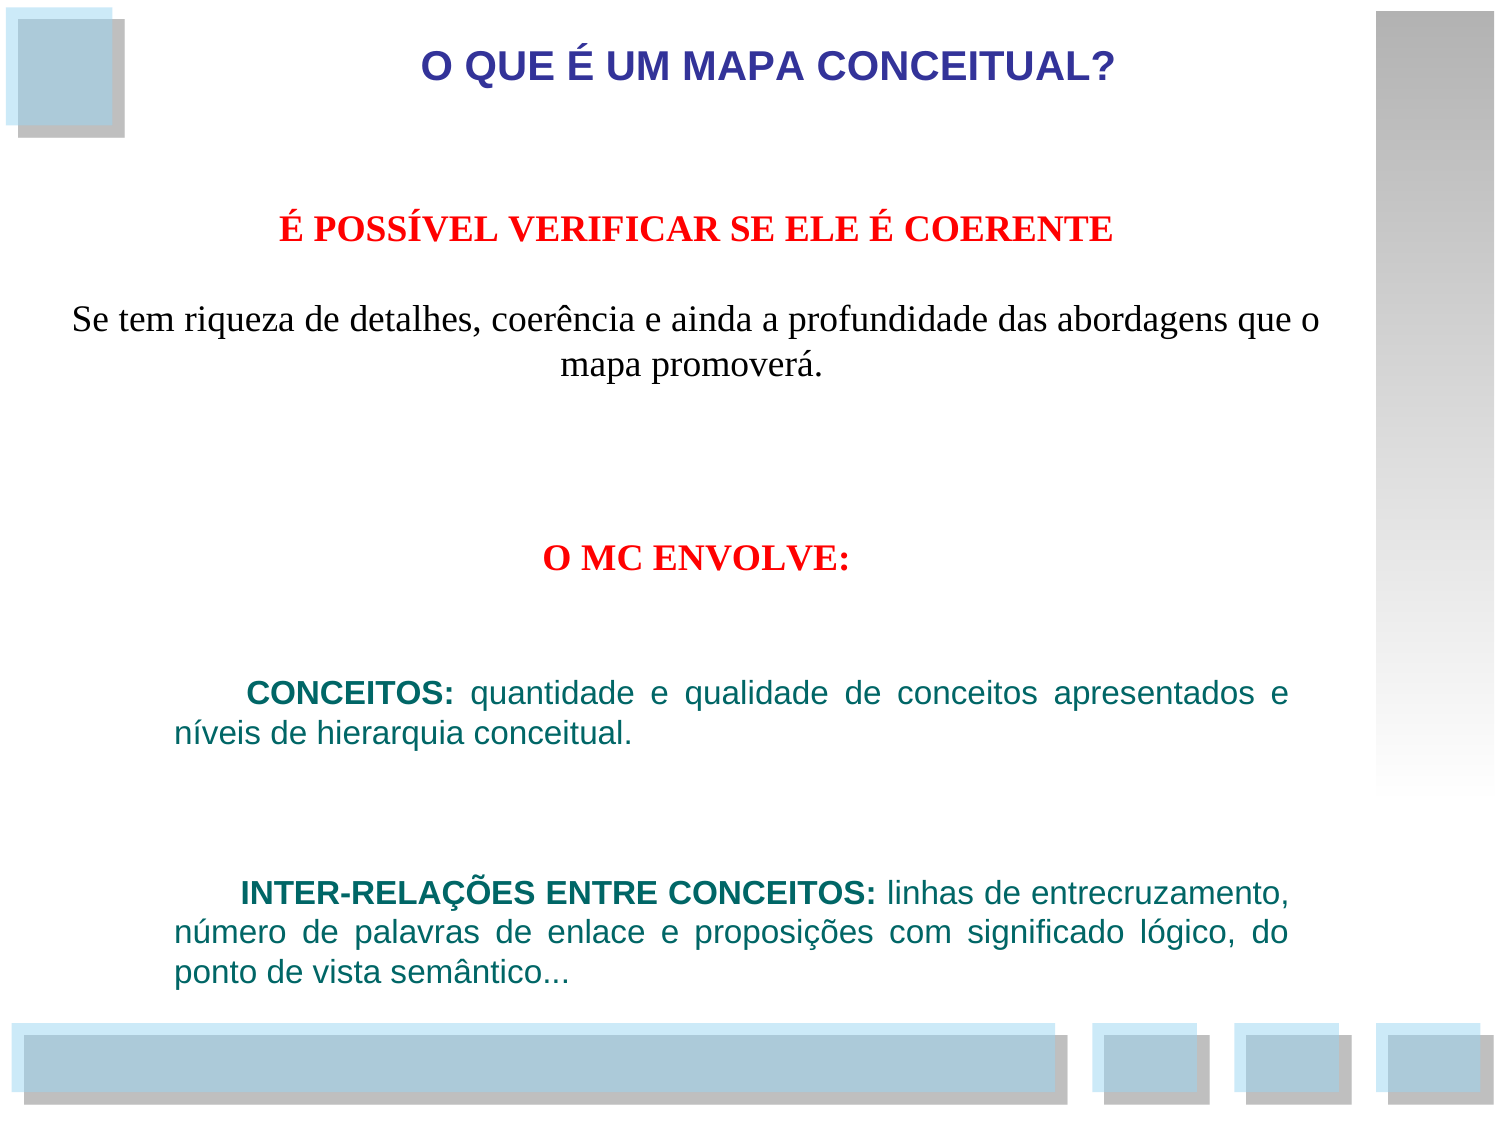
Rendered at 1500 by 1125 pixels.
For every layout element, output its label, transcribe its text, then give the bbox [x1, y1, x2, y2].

text_box CONCEITOS: quantidade e qualidade de conceitos apresentados e níveis de hierarquia conceitual. INTER-RELAÇÕES ENTRE CONCEITOS: linhas de entrecruzamento, número de palavras de enlace e proposições com significado lógico, do ponto de vista semântico... [159, 663, 1306, 999]
text_box [1376, 11, 1495, 799]
text_box O QUE É UM MAPA CONCEITUAL? [405, 31, 1132, 97]
text_box O MC ENVOLVE: [41, 525, 1353, 586]
text_box [1376, 1023, 1481, 1093]
text_box [1234, 1023, 1339, 1093]
text_box É POSSÍVEL VERIFICAR SE ELE É COERENTE Se tem riqueza de detalhes, coerência e ainda a profundidade das abordagens que o mapa promoverá. [41, 196, 1353, 392]
text_box [5, 7, 113, 126]
text_box [11, 1023, 1056, 1093]
text_box [1092, 1023, 1197, 1093]
